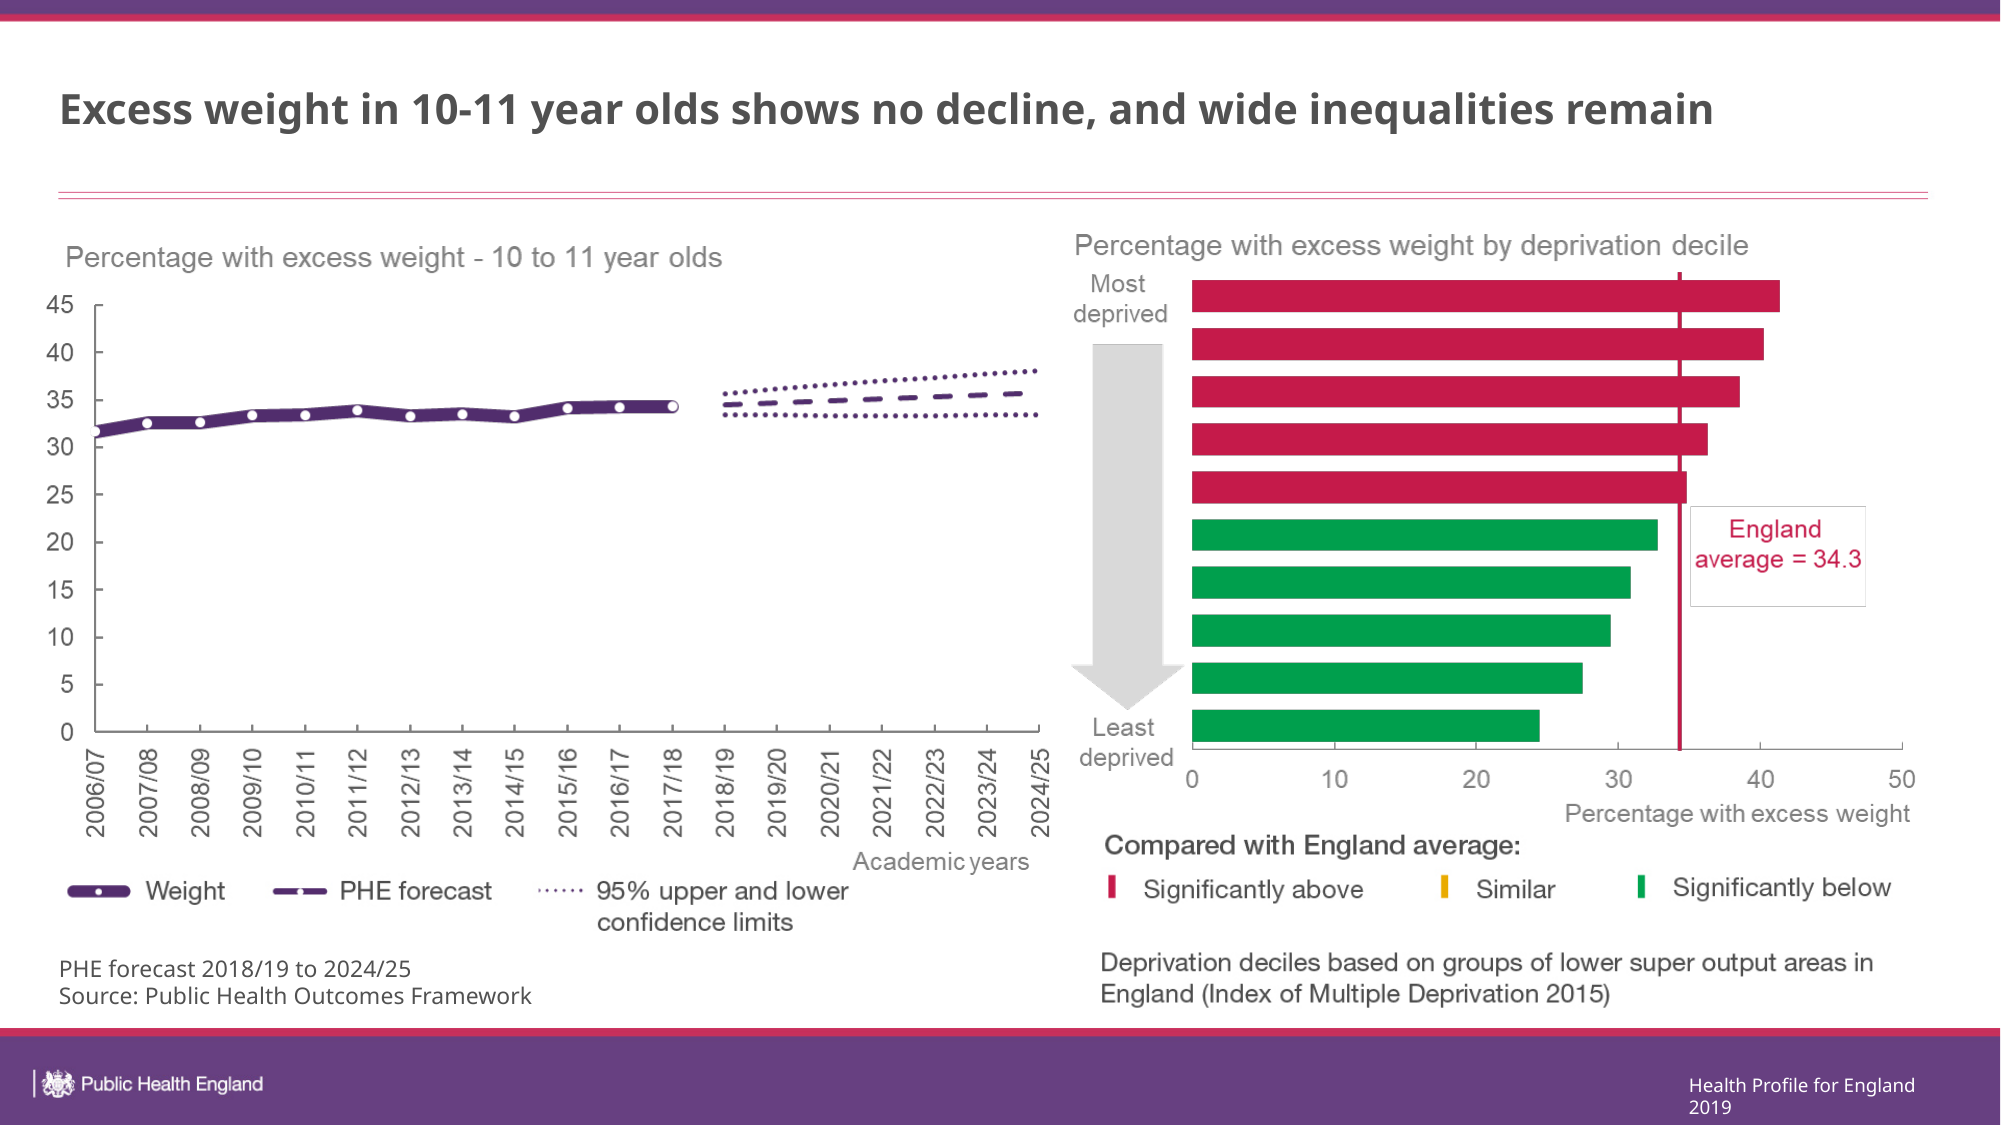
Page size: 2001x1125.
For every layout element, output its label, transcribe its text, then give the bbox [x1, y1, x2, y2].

text_box Health Profile for England 2019 [1673, 1065, 1978, 1105]
title Excess weight in 10-11 year olds shows no decline, and wide inequalities remain [43, 2, 1769, 220]
picture [30, 219, 1941, 1018]
text_box PHE forecast 2018/19 to 2024/25 Source: Public Health Outcomes Framework [43, 947, 795, 1018]
